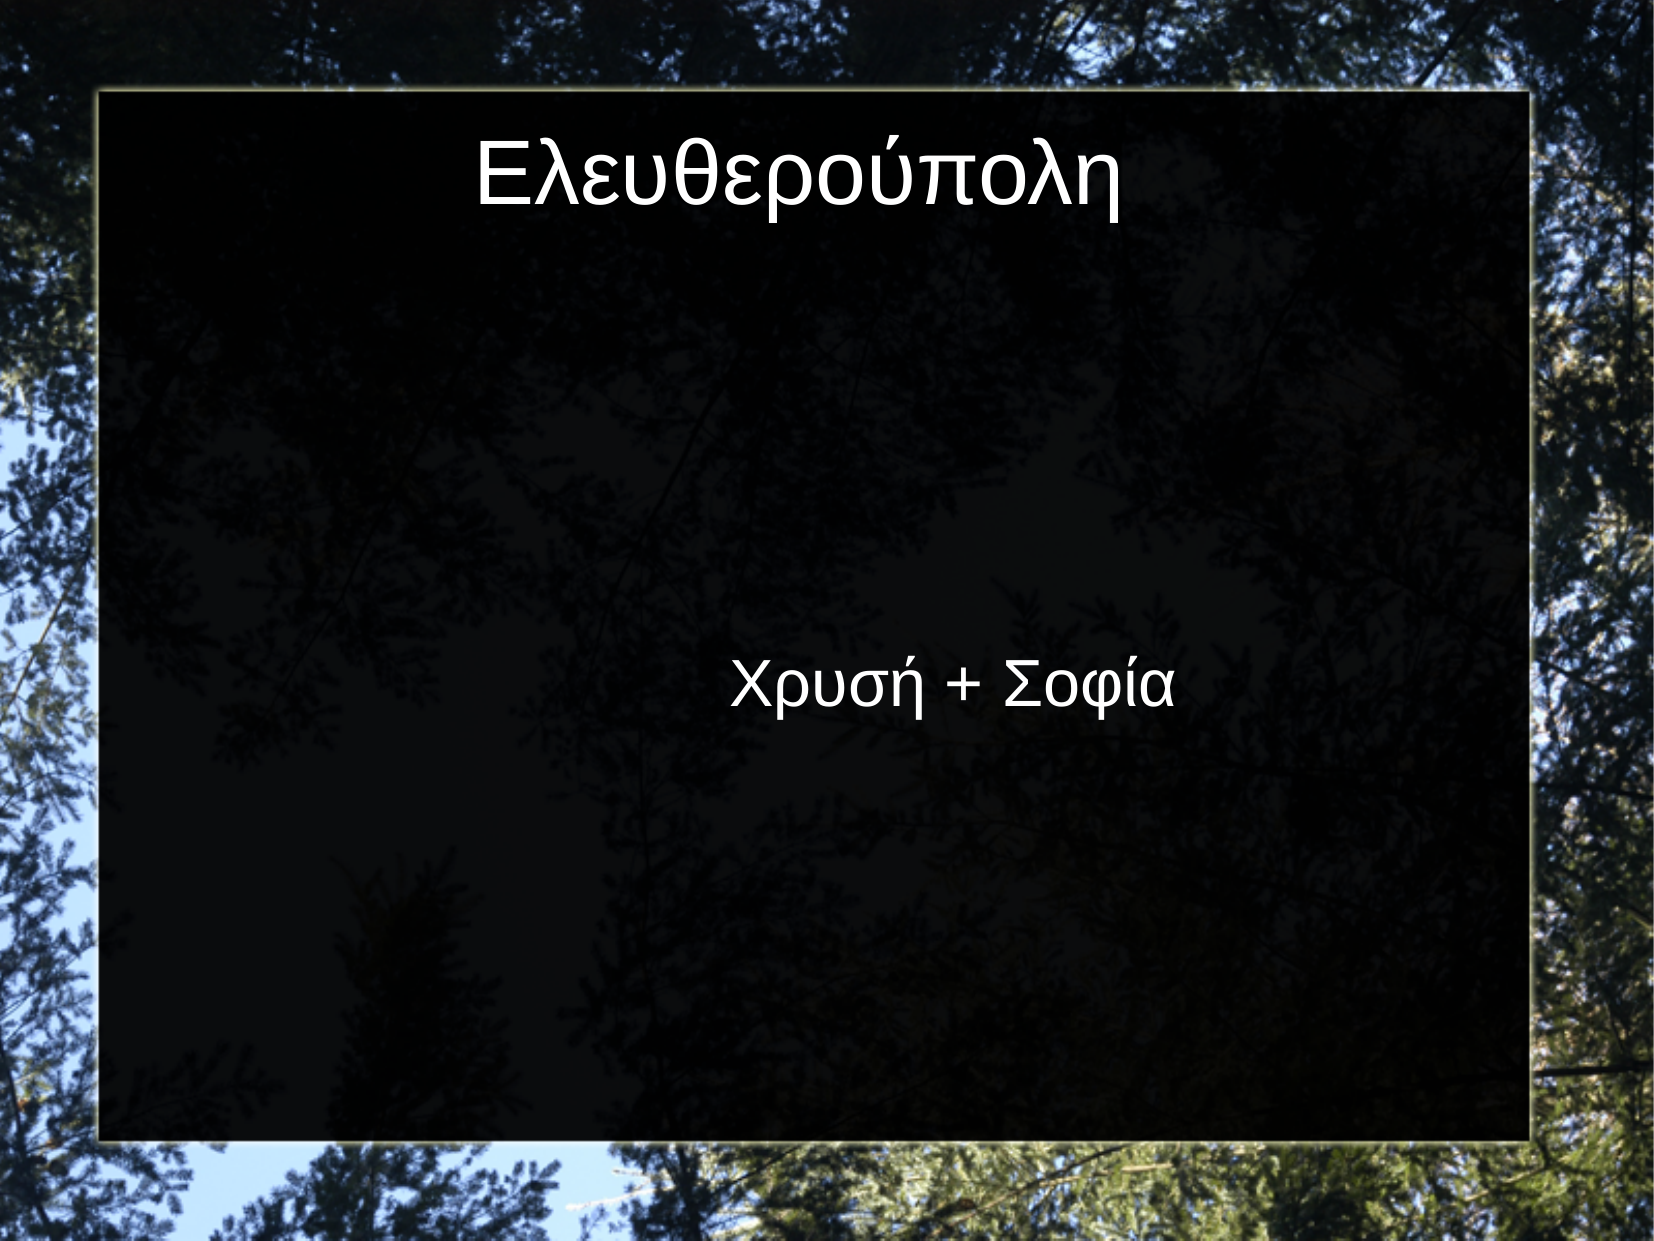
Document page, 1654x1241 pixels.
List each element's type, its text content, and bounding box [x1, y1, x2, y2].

picture [0, 0, 1654, 1241]
title Eλευθερούπολη [88, 88, 1536, 257]
subtitle Χρυσή + Σοφία [324, 290, 1601, 1078]
